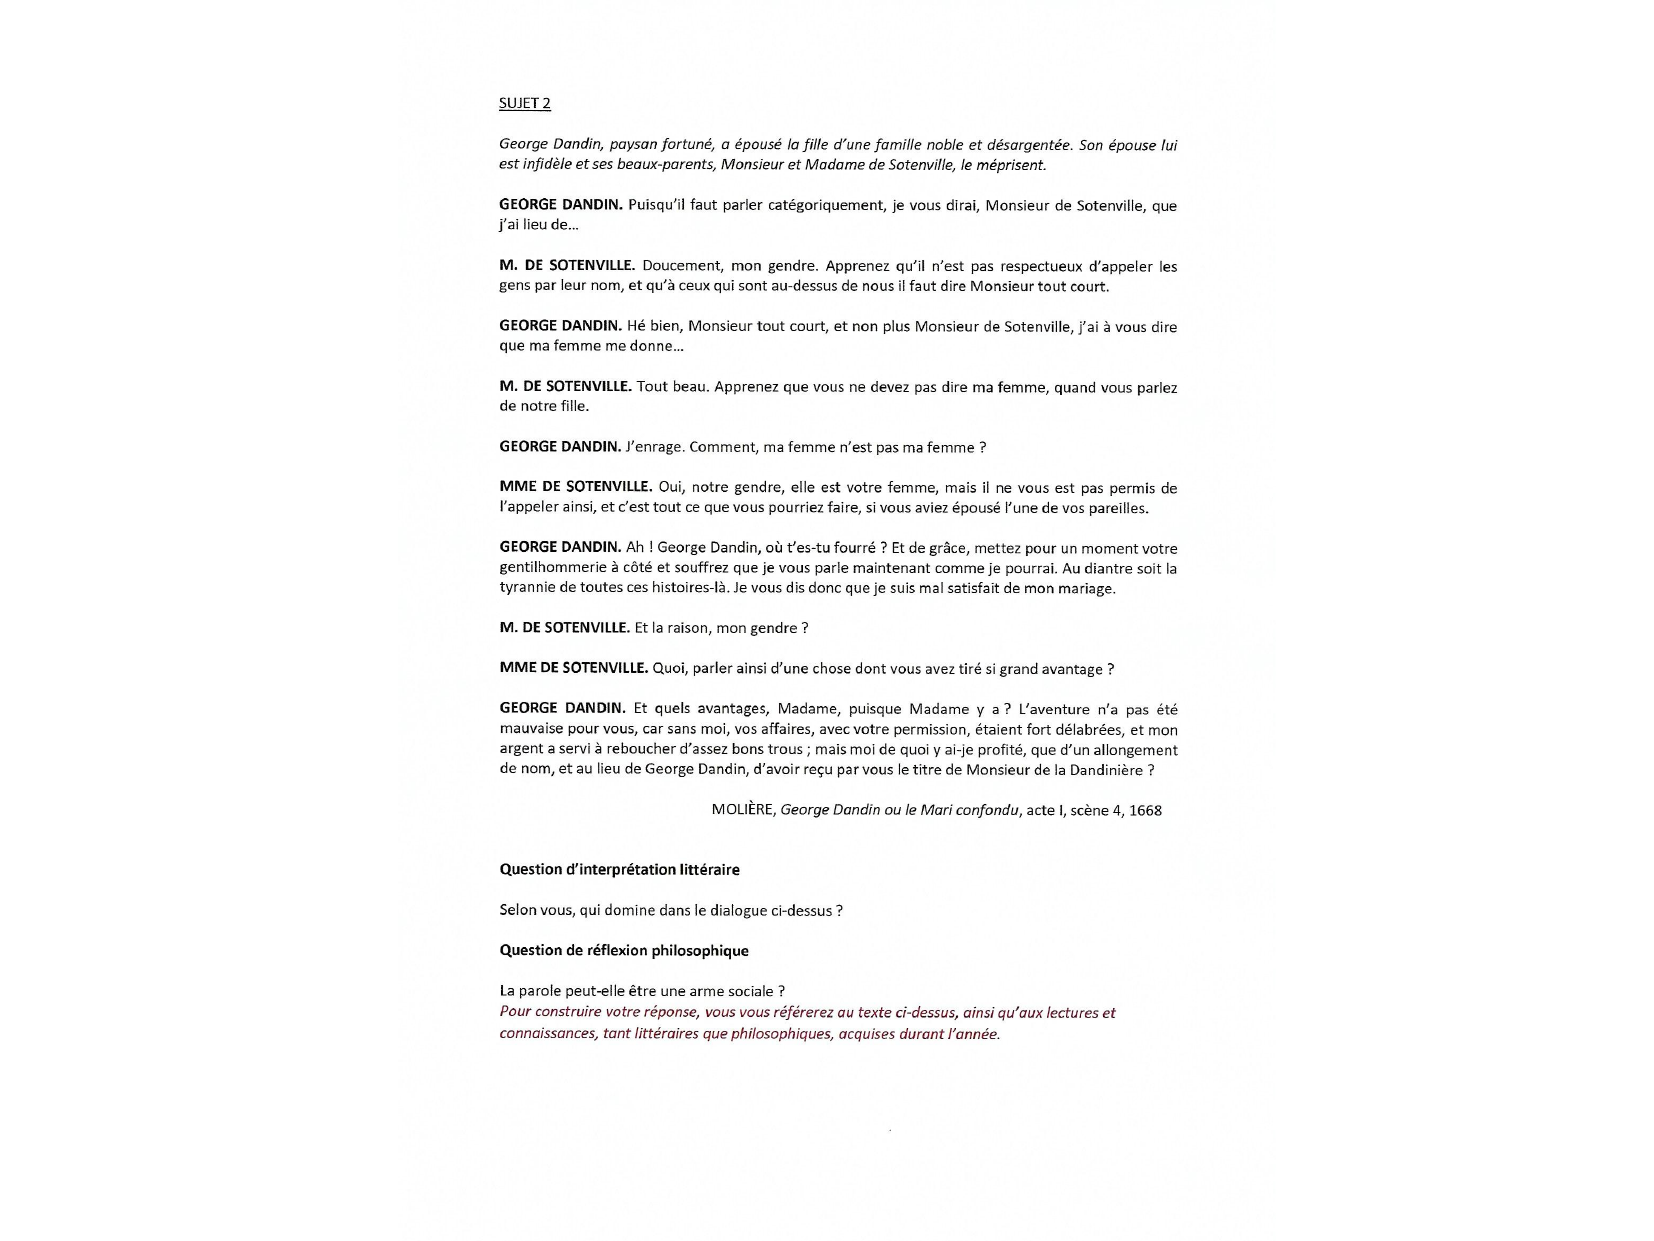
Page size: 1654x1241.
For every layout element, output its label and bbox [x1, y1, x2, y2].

picture [398, 0, 1276, 1241]
